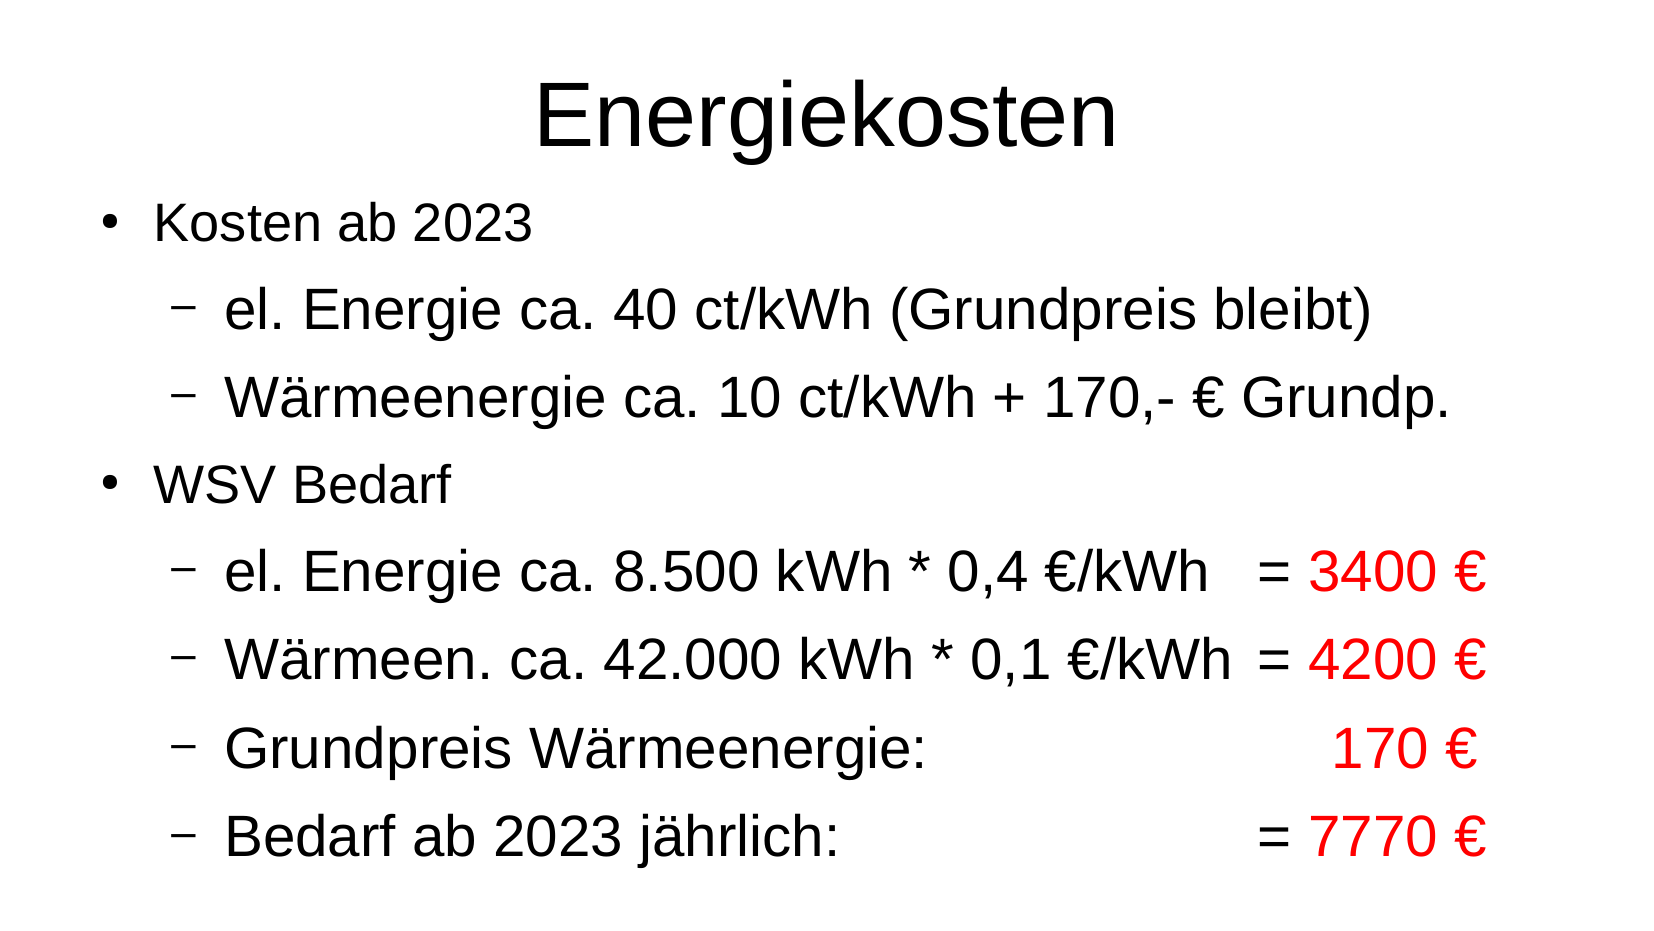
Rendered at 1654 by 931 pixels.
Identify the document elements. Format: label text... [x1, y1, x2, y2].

list Kosten ab 2023 el. Energie ca. 40 ct/kWh (Grundpreis bleibt) Wärmeenergie ca. 10 ct/kWh + 170,- € Grundp. WSV Bedarf el. Energie ca. 8.500 kWh * 0,4 €/kWh = 3400 € Wärmeen. ca. 42.000 kWh * 0,1 €/kWh = 4200 € Grundpreis Wärmeenergie: 170 € Bedarf ab 2023 jährlich: = 7770 € [82, 192, 1571, 886]
title Energiekosten [82, 37, 1571, 192]
